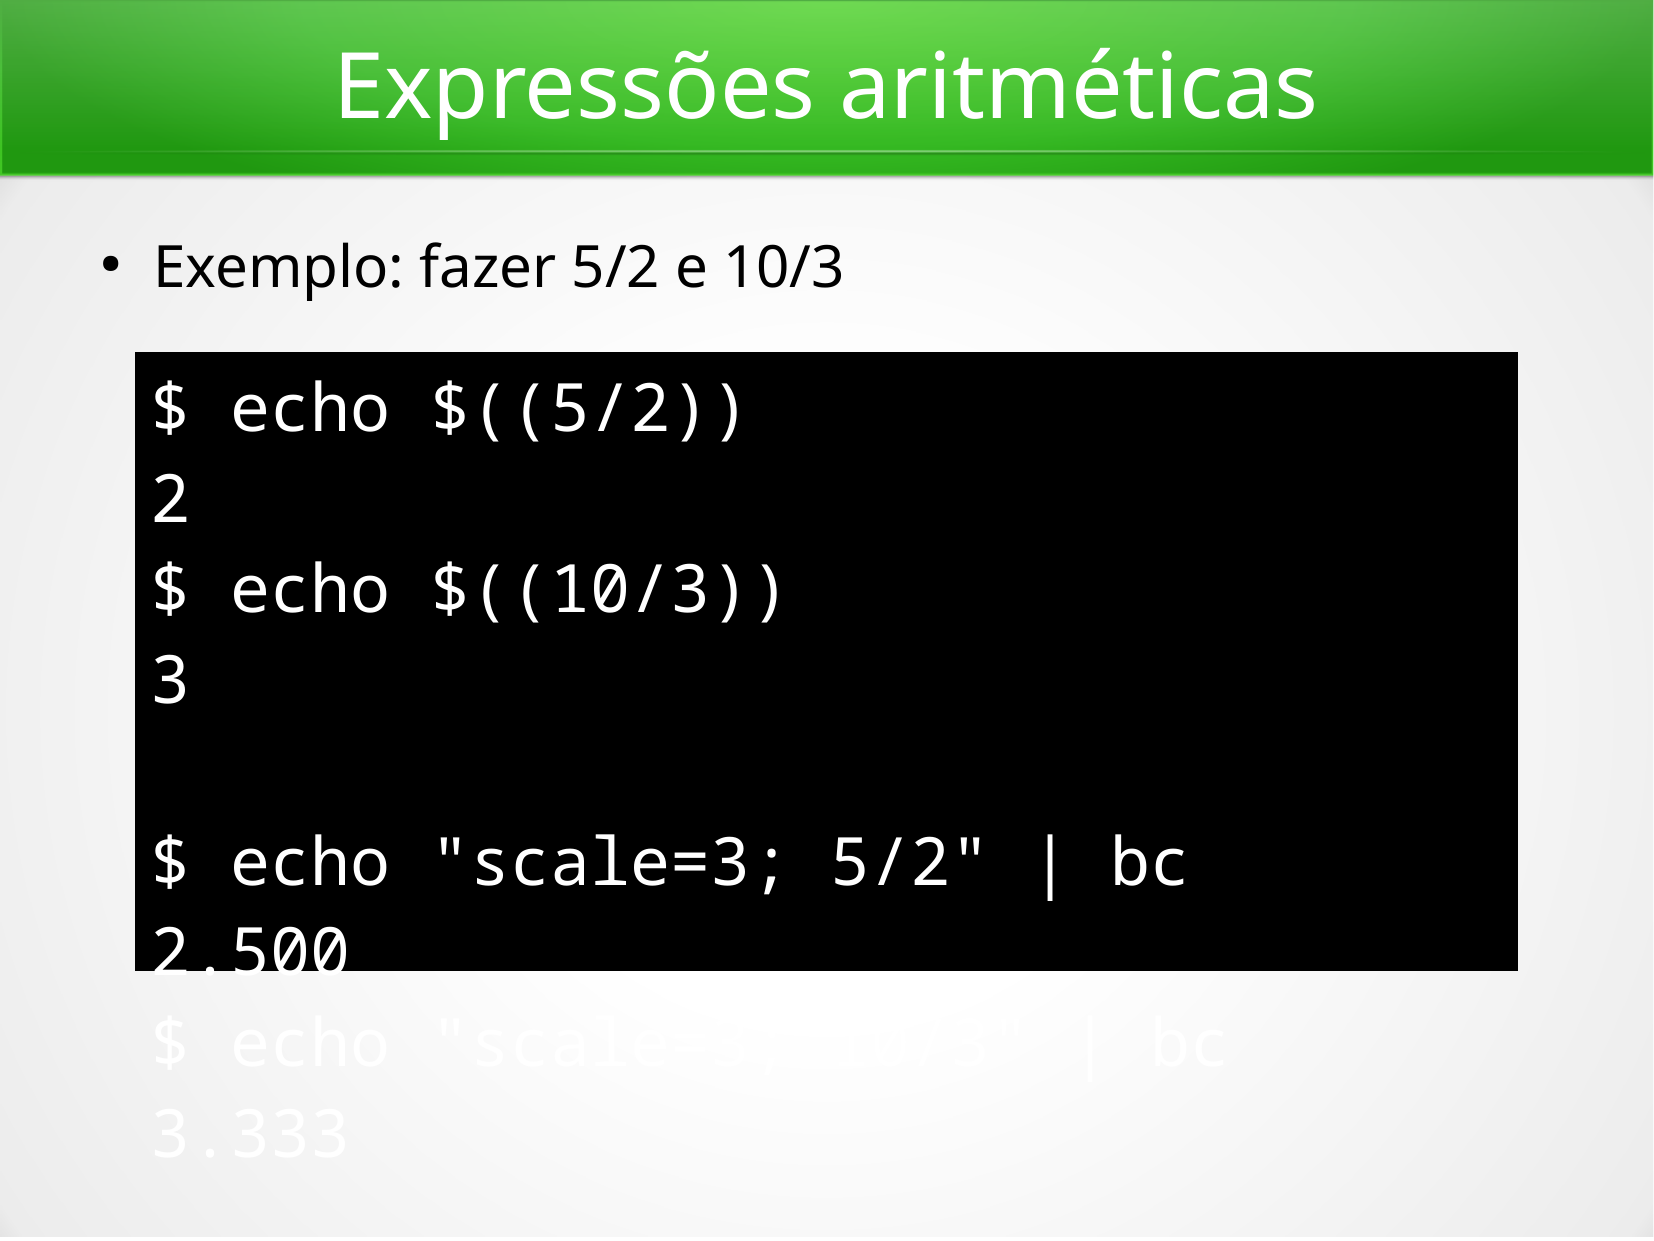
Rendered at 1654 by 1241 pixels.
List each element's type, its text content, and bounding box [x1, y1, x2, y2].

list Exemplo: fazer 5/2 e 10/3 [82, 225, 1571, 461]
text_box $ echo $((5/2)) 2 $ echo $((10/3)) 3 $ echo "scale=3; 5/2" | bc 2.500 $ echo "scale=3; 10/3" | bc 3.333 [135, 461, 1518, 971]
title Expressões aritméticas [82, 11, 1571, 154]
picture [0, 0, 1654, 1237]
